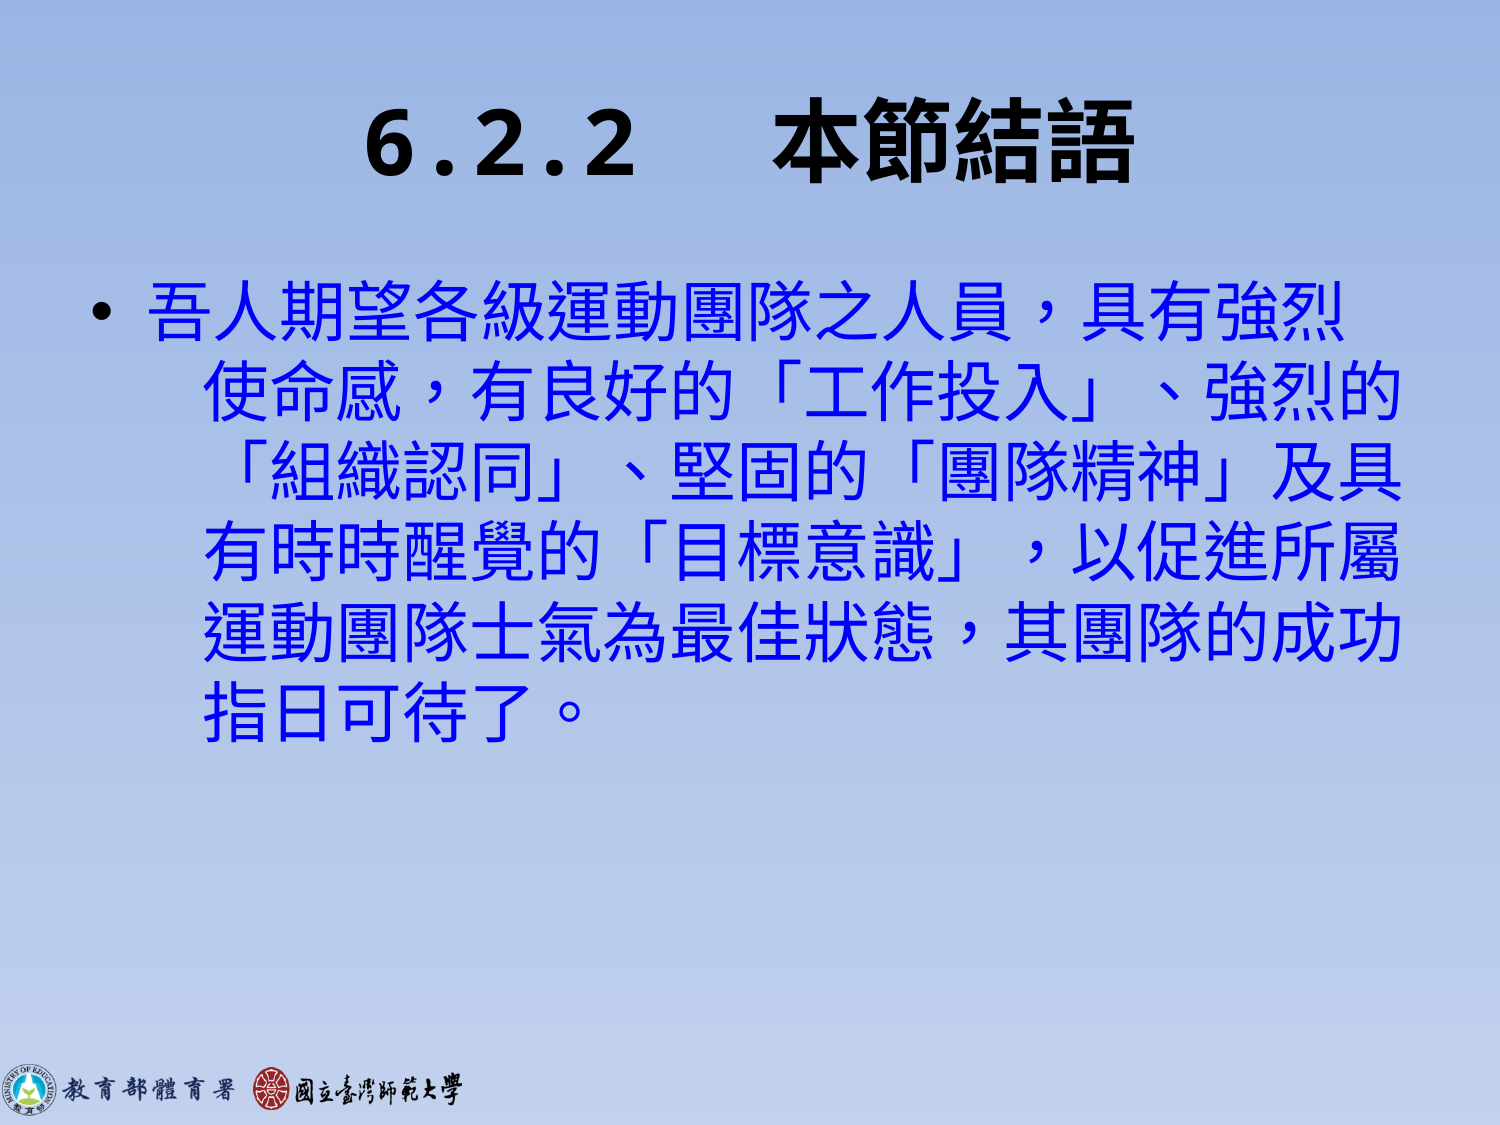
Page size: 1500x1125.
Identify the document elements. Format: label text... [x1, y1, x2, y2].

list 吾人期望各級運動團隊之人員，具有強烈使命感，有良好的「工作投入」、強烈的「組織認同」、堅固的「團隊精神」及具有時時醒覺的「目標意識」，以促進所屬運動團隊士氣為最佳狀態，其團隊的成功指日可待了。 [75, 262, 1426, 1005]
title 6.2.2 本節結語 [75, 45, 1426, 233]
